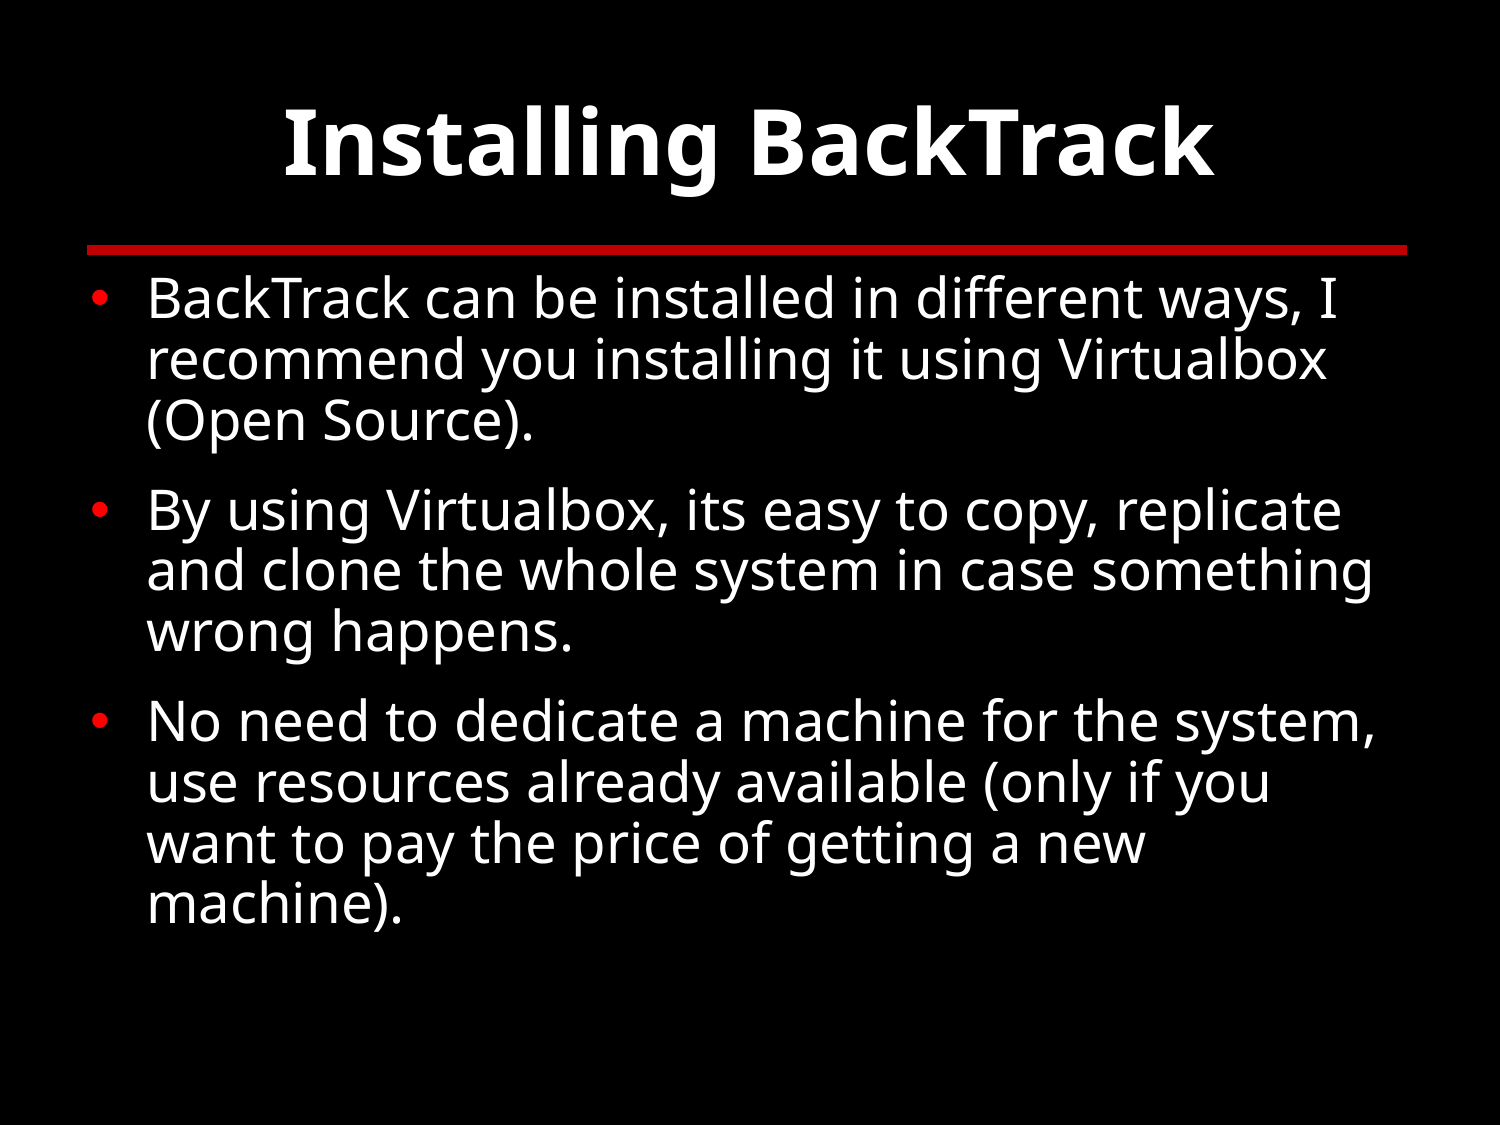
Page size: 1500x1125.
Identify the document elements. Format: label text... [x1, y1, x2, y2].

list BackTrack can be installed in different ways, I recommend you installing it using Virtualbox (Open Source). By using Virtualbox, its easy to copy, replicate and clone the whole system in case something wrong happens. No need to dedicate a machine for the system, use resources already available (only if you want to pay the price of getting a new machine). [75, 262, 1425, 1005]
title Installing BackTrack [75, 45, 1425, 233]
